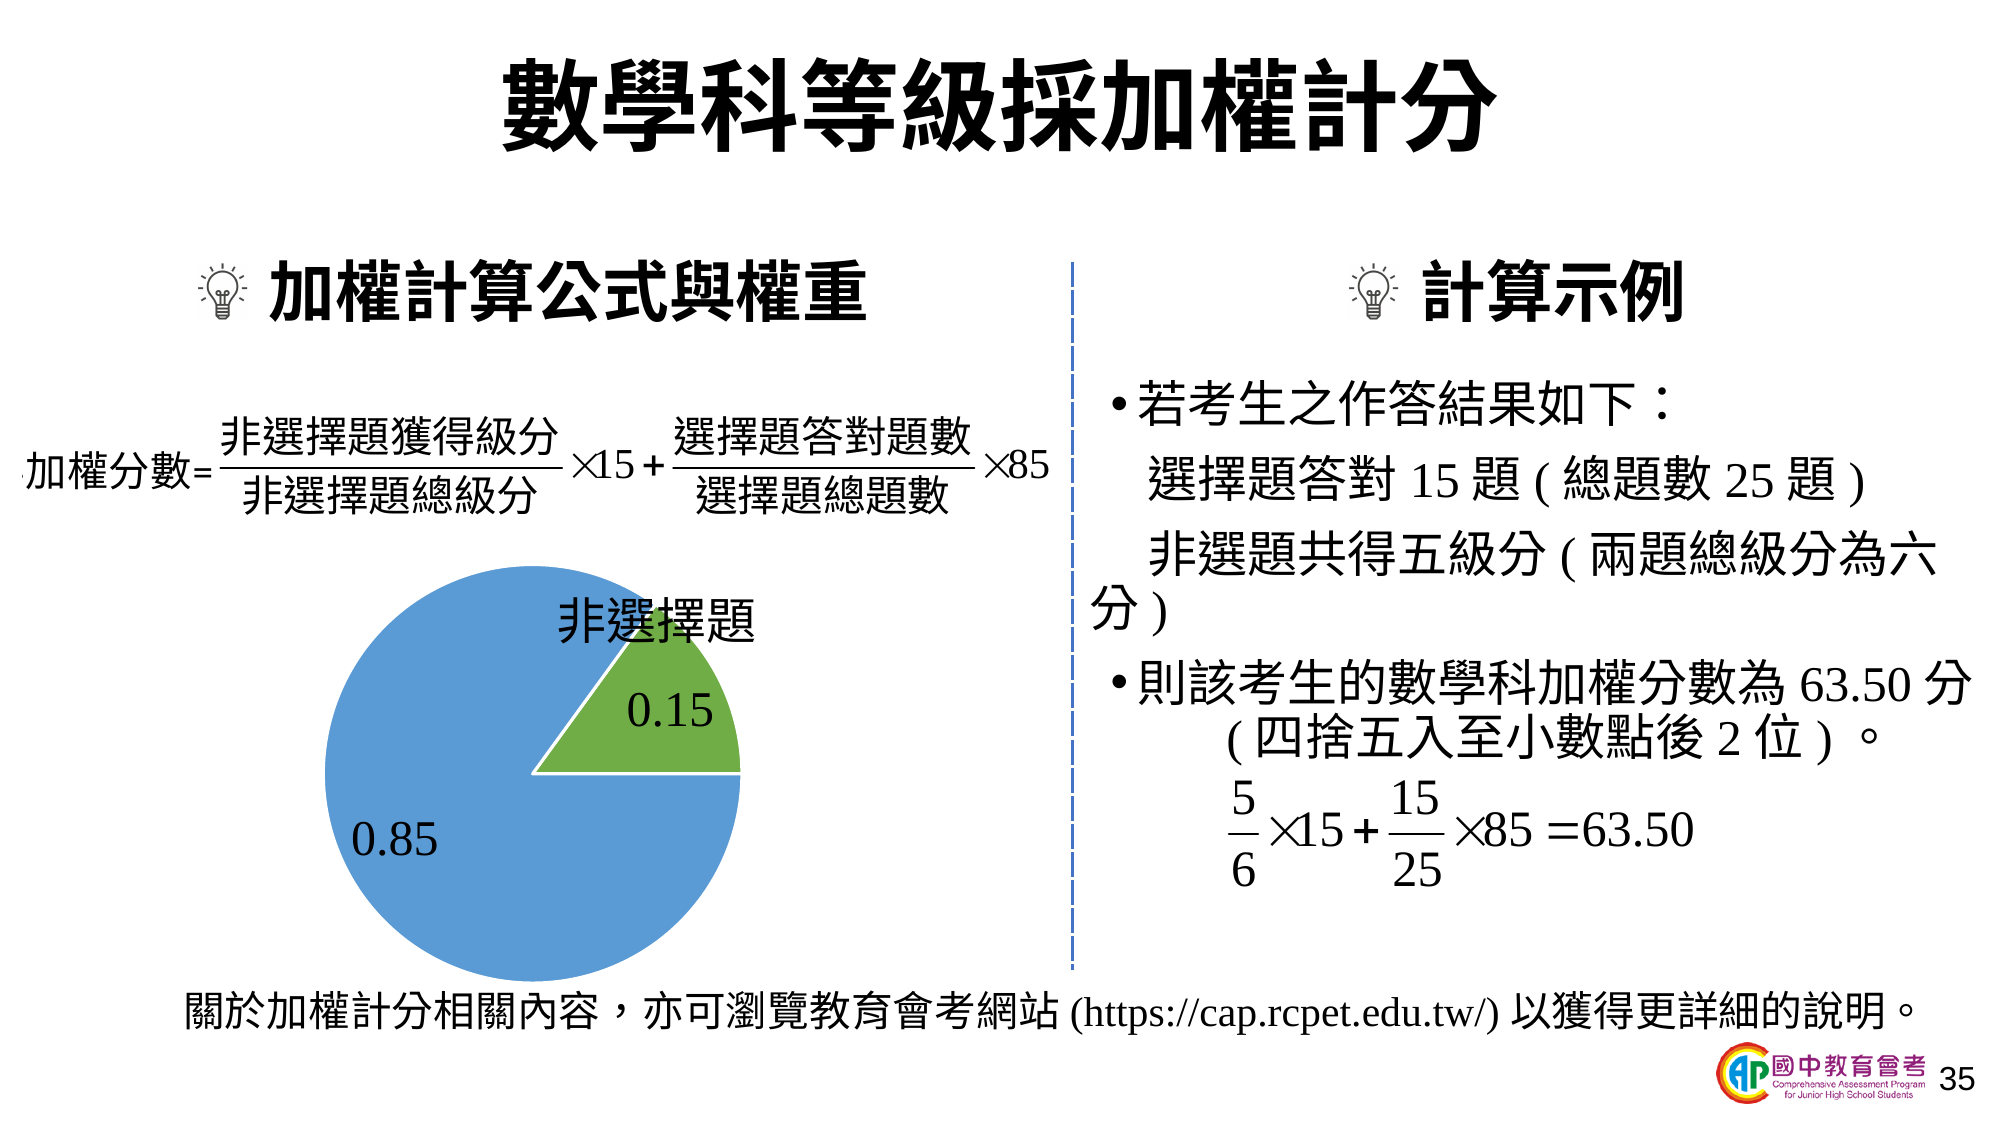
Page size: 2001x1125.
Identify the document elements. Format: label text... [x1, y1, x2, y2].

title 數學科等級採加權計分 [137, 2, 1863, 220]
picture [22, 389, 1061, 549]
list 若考生之作答結果如下： 選擇題答對15題(總題數25題) 非選題共得五級分(兩題總級分為六分) 則該考生的數學科加權分數為63.50分 (四捨五入至小數點後2位)。 [1074, 371, 2000, 1021]
chart [1220, 765, 1703, 898]
chart [157, 549, 908, 999]
list 計算示例 [1143, 251, 1891, 357]
list 加權計算公式與權重 [147, 251, 919, 357]
text_box 35 [1923, 1047, 2000, 1108]
text_box 關於加權計分相關內容，亦可瀏覽教育會考網站(https://cap.rcpet.edu.tw/)以獲得更詳細的說明。 [168, 978, 1943, 1043]
